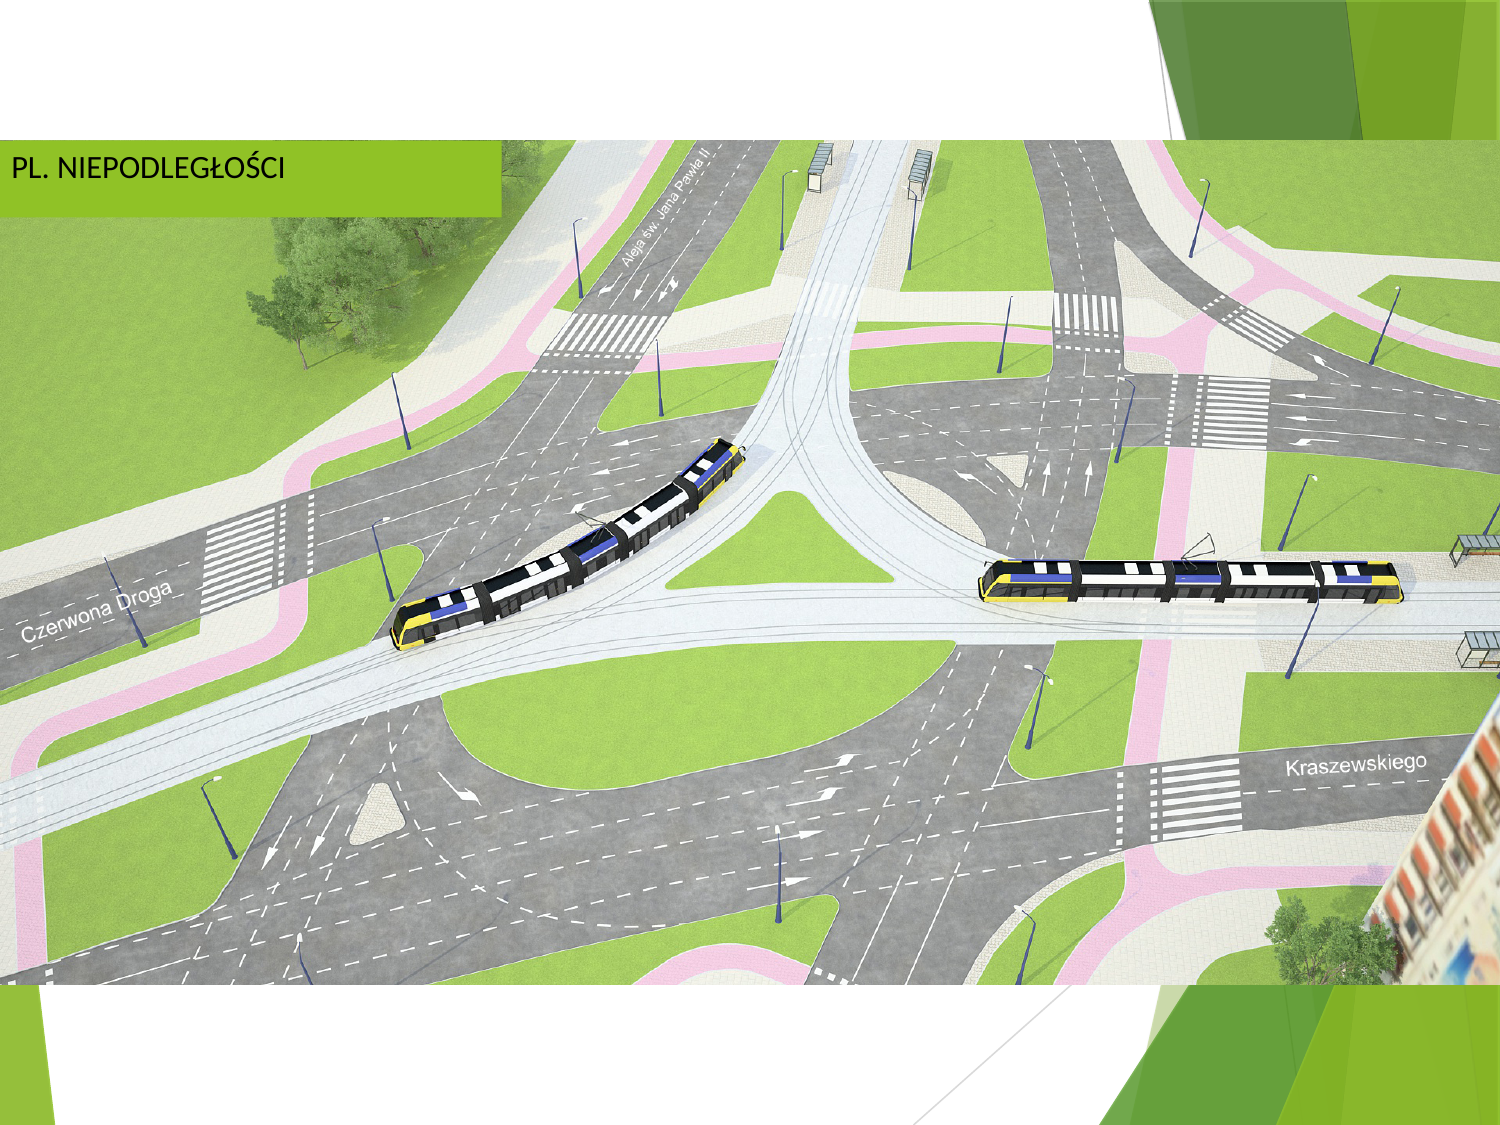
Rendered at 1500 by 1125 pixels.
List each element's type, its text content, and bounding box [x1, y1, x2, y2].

picture [0, 140, 1500, 985]
text_box PL. NIEPODLEGŁOŚCI [0, 140, 502, 218]
